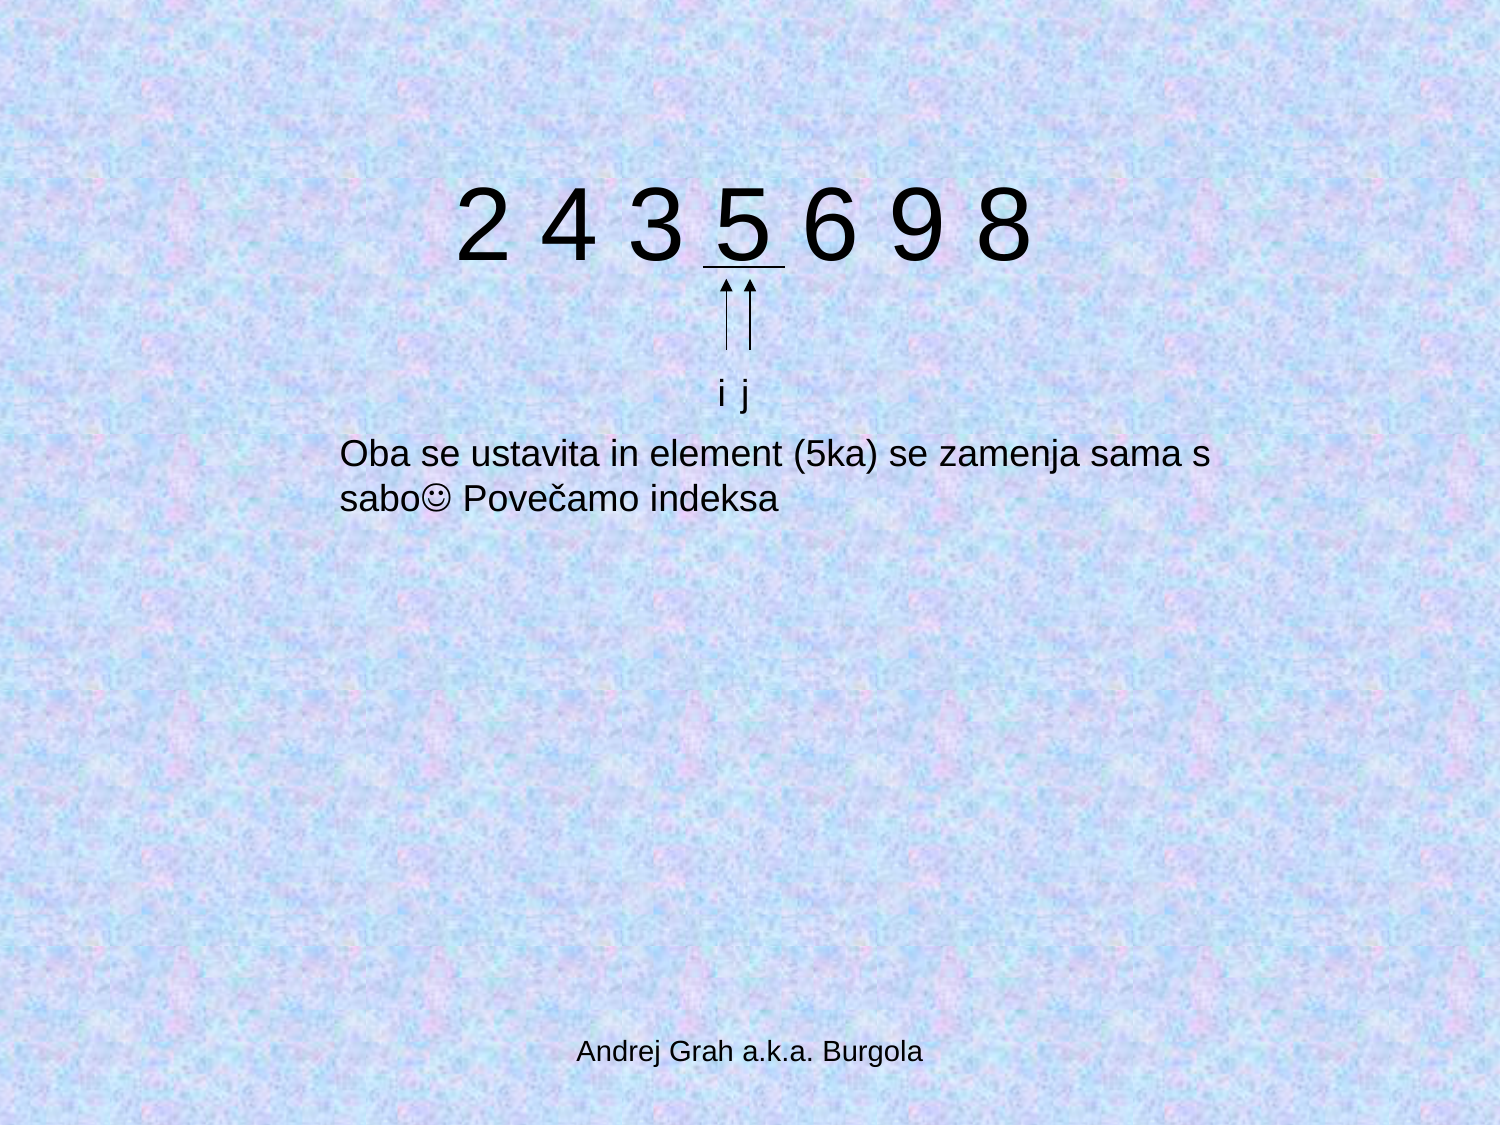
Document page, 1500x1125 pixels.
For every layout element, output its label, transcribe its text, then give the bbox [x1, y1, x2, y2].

text_box Andrej Grah a.k.a. Burgola [512, 1024, 988, 1103]
picture [0, 0, 1500, 1125]
text_box i [702, 361, 726, 423]
text_box 2 4 3 5 6 9 8 [159, 148, 1329, 290]
text_box Oba se ustavita in element (5ka) se zamenja sama s sabo Povečamo indeksa [324, 420, 1247, 527]
text_box j [726, 361, 762, 423]
